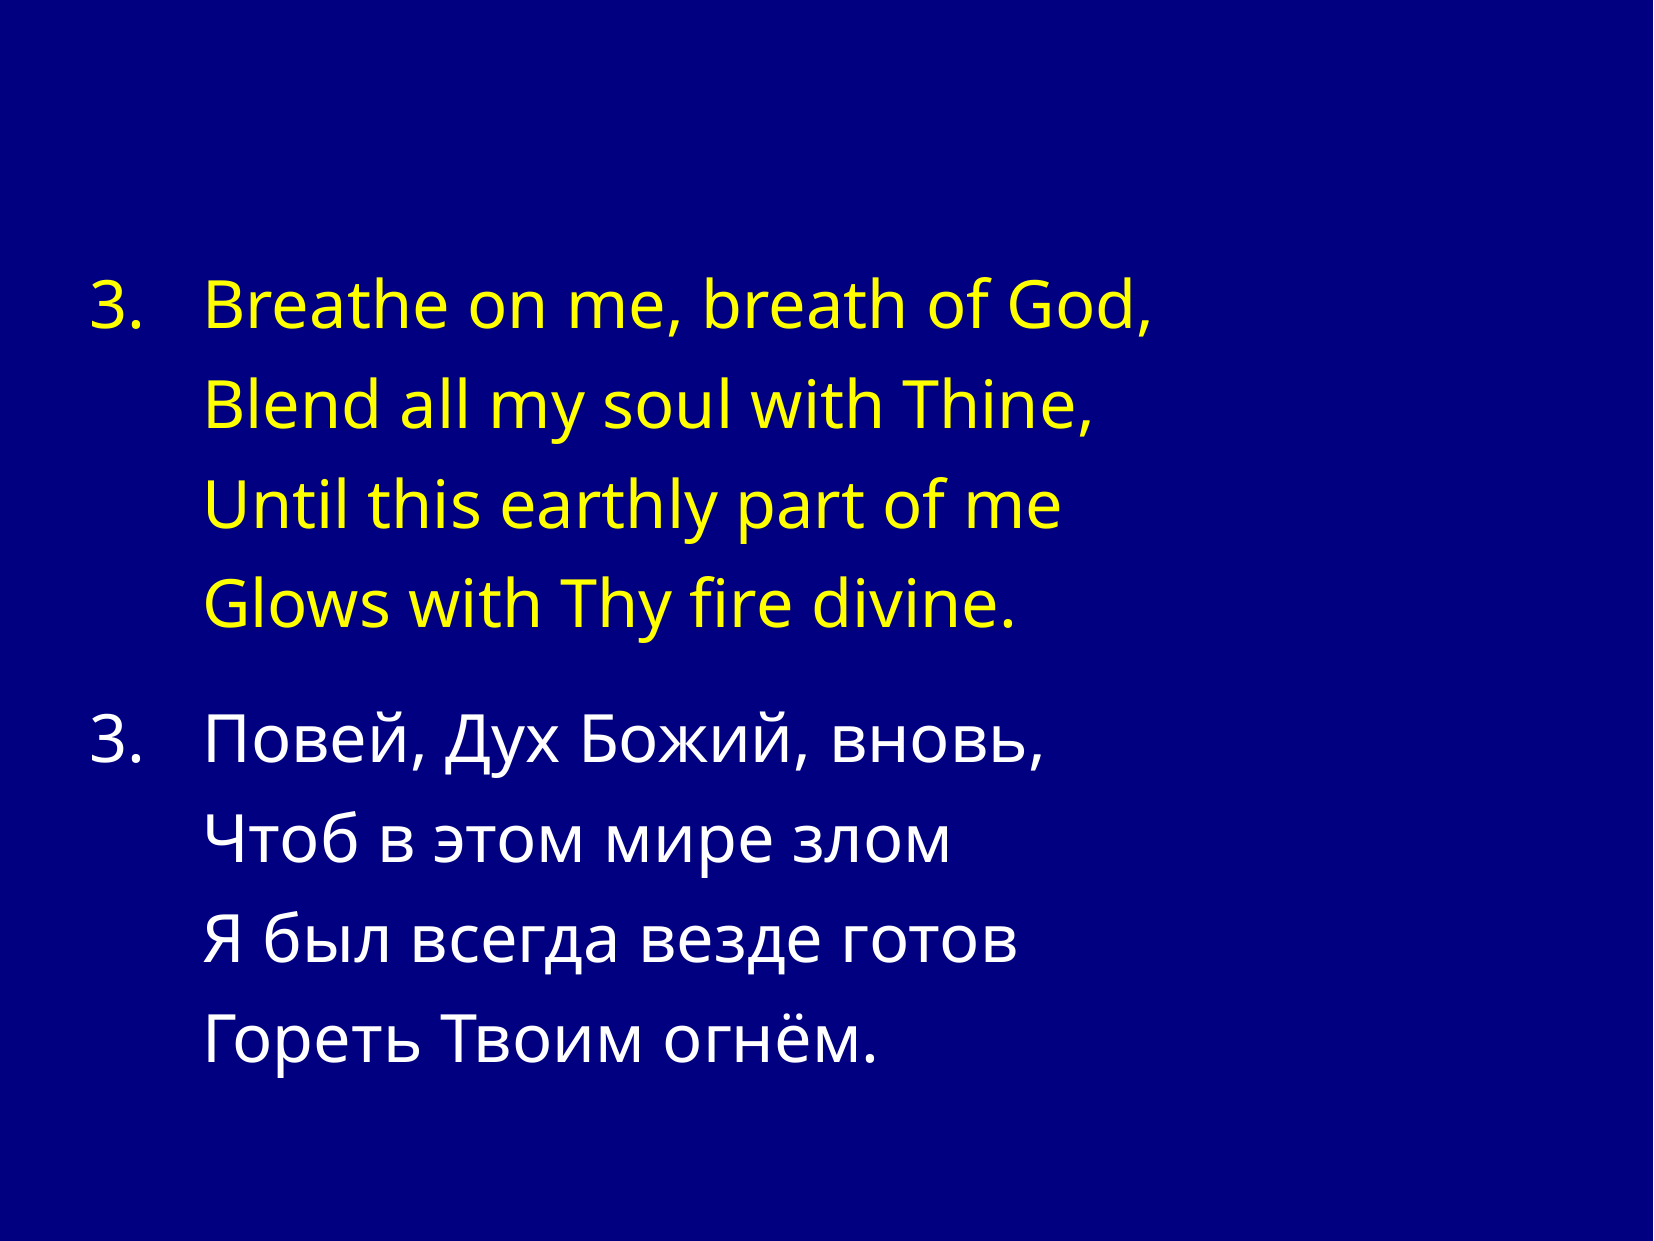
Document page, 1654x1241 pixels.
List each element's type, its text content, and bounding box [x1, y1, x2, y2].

text_box 3. Breathe on me, breath of God, Blend all my soul with Thine, Until this earthly part of me Glows with Thy fire divine. [75, 150, 1576, 638]
text_box 3. Повей, Дух Божий, вновь, Чтоб в этом мире злом Я был всегда везде готов Гореть Твоим огнём. [75, 675, 1576, 1163]
